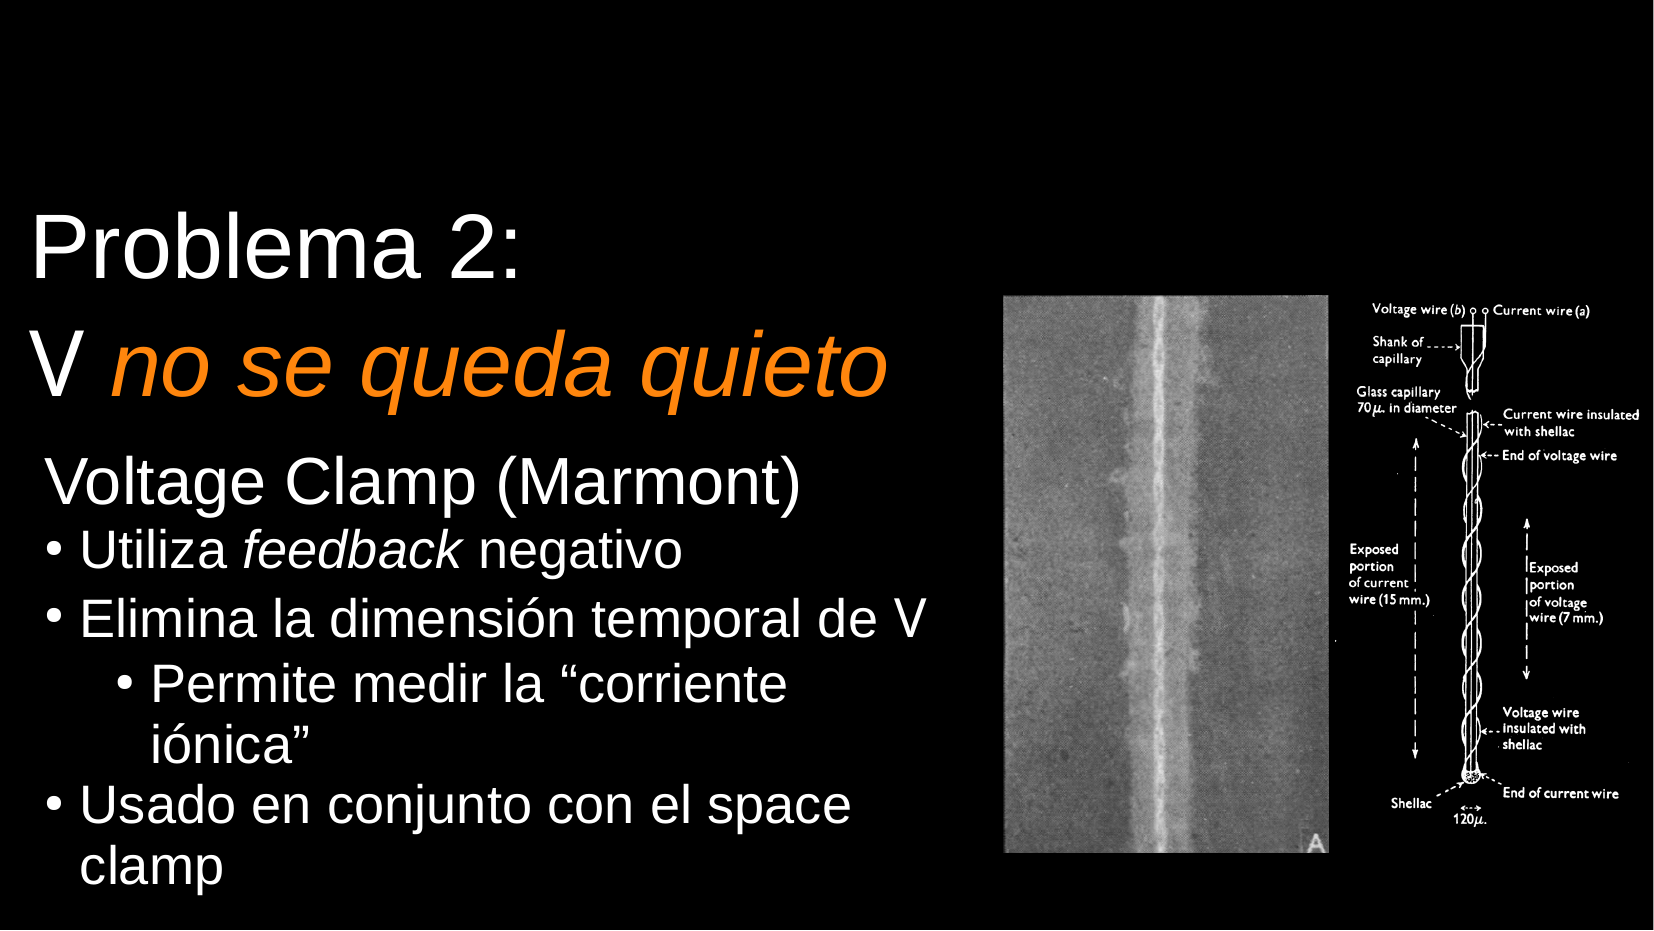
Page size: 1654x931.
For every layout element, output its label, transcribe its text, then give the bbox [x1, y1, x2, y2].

text_box Voltage Clamp (Marmont) Utiliza feedback negativo Elimina la dimensión temporal de V Permite medir la “corriente iónica” Usado en conjunto con el space clamp [29, 437, 975, 901]
title Problema 2: V no se queda quieto [29, 155, 945, 437]
picture [1003, 295, 1646, 853]
